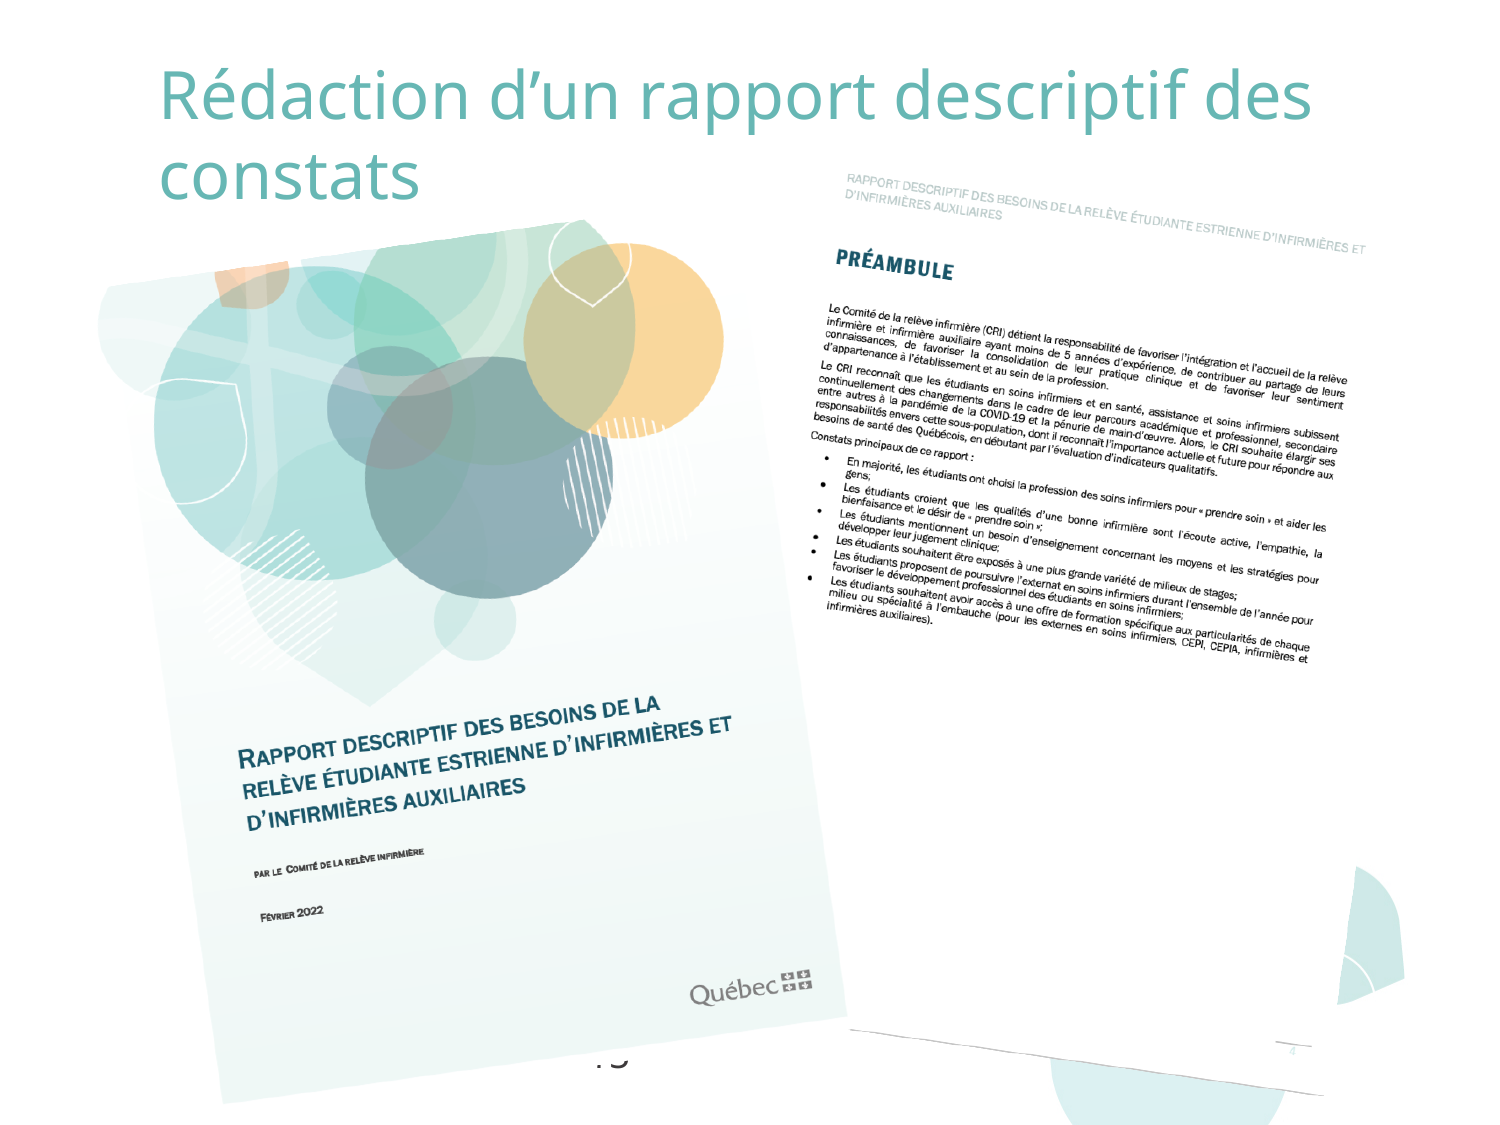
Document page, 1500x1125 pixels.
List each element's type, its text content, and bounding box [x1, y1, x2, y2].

title Rédaction d’un rapport descriptif des constats [144, 45, 1447, 197]
picture [0, 1, 1500, 1125]
slide_number <numéro> [572, 1030, 923, 1084]
